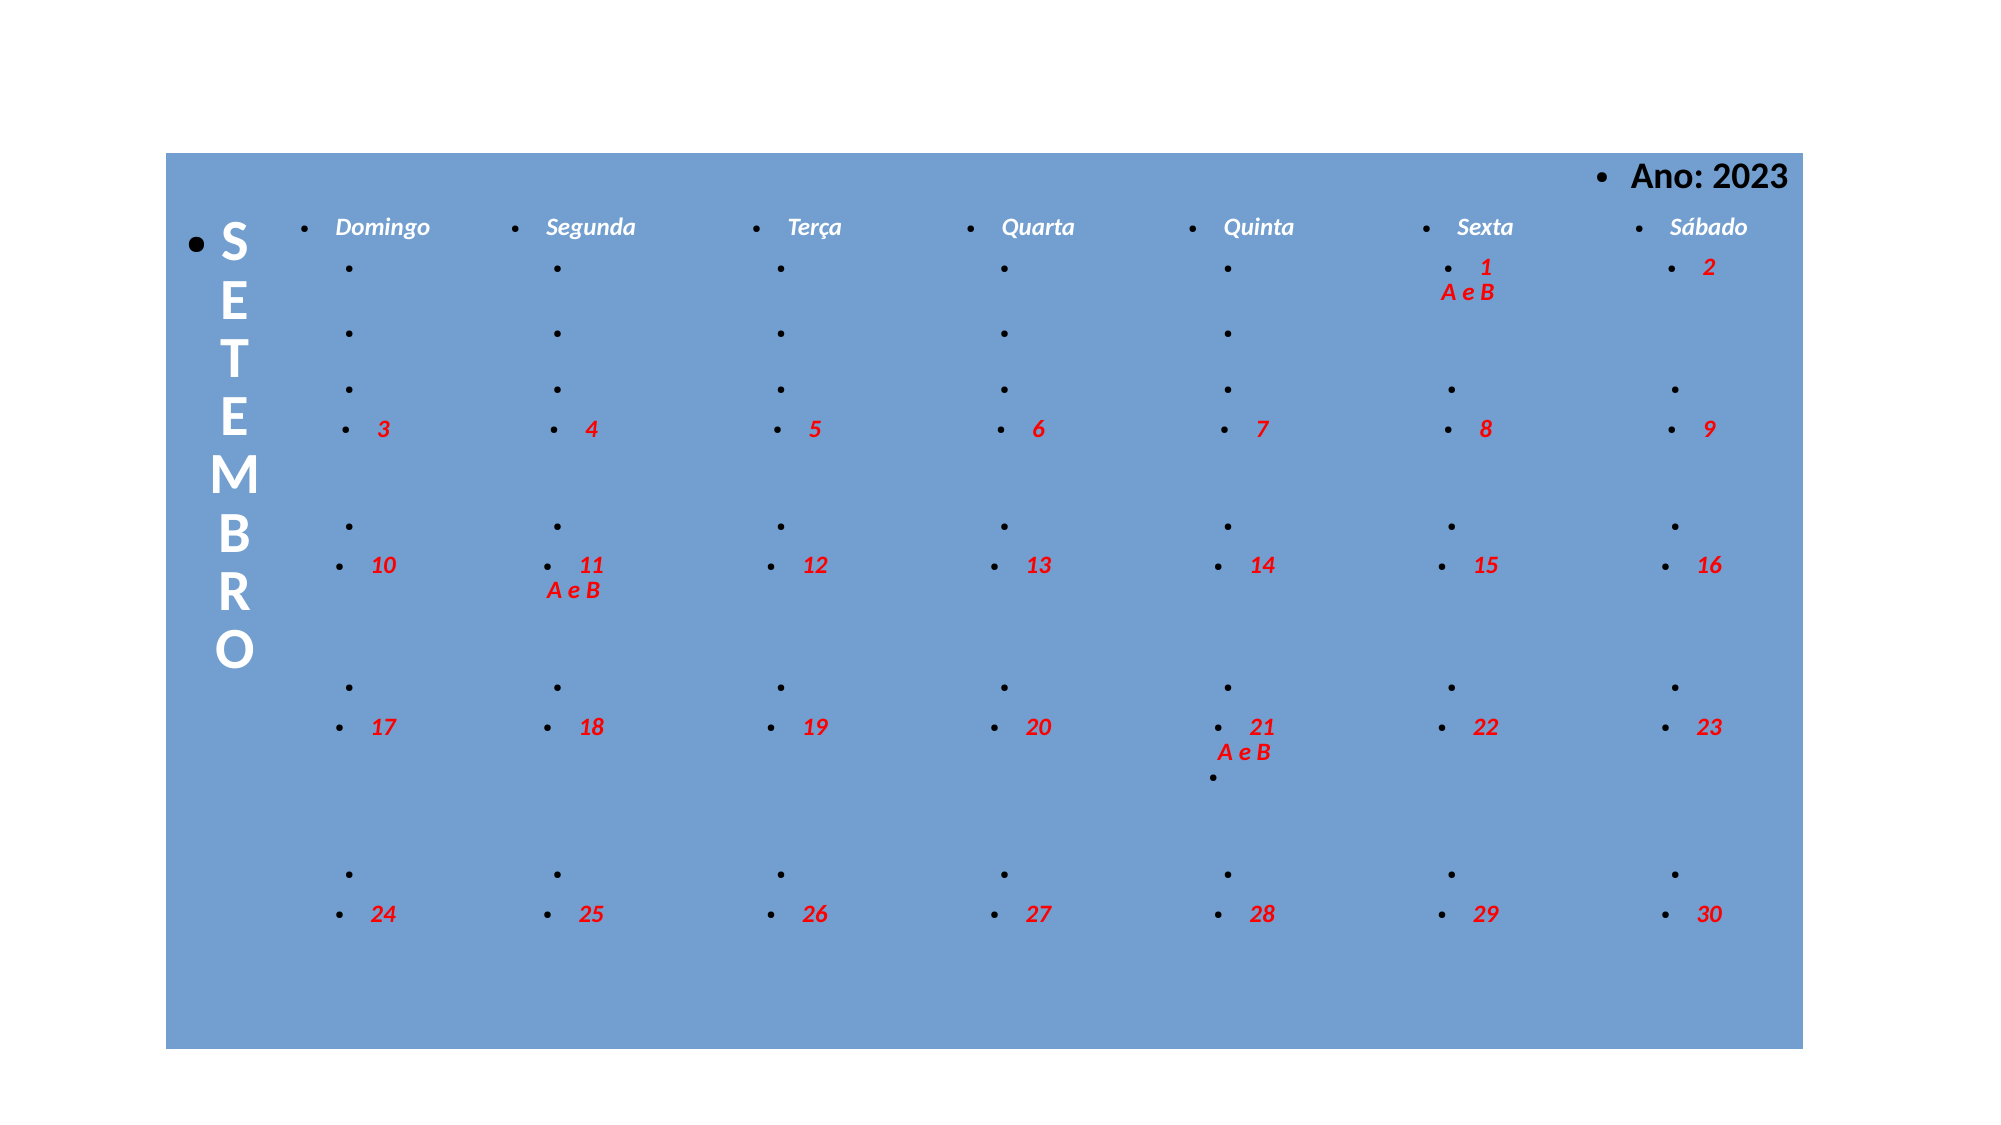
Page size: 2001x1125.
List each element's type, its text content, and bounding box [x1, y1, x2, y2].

table_cell [1133, 799, 1356, 856]
table_cell [462, 613, 685, 669]
table_cell [1356, 856, 1580, 896]
table_header [166, 153, 269, 210]
table_cell [269, 669, 462, 709]
table_header Ano: 2023 [1356, 153, 1803, 210]
table_cell [1356, 508, 1580, 548]
table_cell [909, 613, 1133, 669]
table_cell [1580, 669, 1803, 709]
table_cell 2 [1580, 250, 1803, 314]
table_cell [909, 451, 1133, 508]
table_cell 3 [269, 411, 462, 451]
table_cell [685, 669, 909, 709]
table_cell [1580, 856, 1803, 896]
table_cell 20 [909, 709, 1133, 799]
table_cell [1133, 314, 1356, 371]
table_cell 8 [1356, 411, 1580, 451]
table_cell [462, 993, 685, 1049]
table_cell [1356, 613, 1580, 669]
table_cell [462, 451, 685, 508]
table_cell [909, 508, 1133, 548]
table_cell 13 [909, 548, 1133, 613]
table_cell [1356, 451, 1580, 508]
table_cell [909, 799, 1133, 856]
table_cell [1133, 856, 1356, 896]
table_cell [909, 314, 1133, 371]
table_cell [685, 856, 909, 896]
table_cell 30 [1580, 896, 1803, 936]
table_cell 15 [1356, 548, 1580, 613]
table_cell 6 [909, 411, 1133, 451]
table_cell [269, 451, 462, 508]
table_cell [462, 936, 685, 993]
table_cell [685, 613, 909, 669]
table_header [269, 153, 462, 210]
table_cell 4 [462, 411, 685, 451]
table_cell [1356, 936, 1580, 993]
table_cell [269, 799, 462, 856]
table_cell [1133, 451, 1356, 508]
table_cell Quinta [1133, 210, 1356, 250]
table_cell [269, 314, 462, 371]
table_cell 19 [685, 709, 909, 799]
table_cell 7 [1133, 411, 1356, 451]
table_cell [269, 250, 462, 314]
table_cell [269, 993, 462, 1049]
table_cell 29 [1356, 896, 1580, 936]
table_cell [269, 371, 462, 411]
table_cell 27 [909, 896, 1133, 936]
table_cell 14 [1133, 548, 1356, 613]
table_cell [1133, 936, 1356, 993]
table_cell [1133, 613, 1356, 669]
table_cell [1133, 371, 1356, 411]
table_cell [462, 371, 685, 411]
table_cell 16 [1580, 548, 1803, 613]
table_cell [269, 508, 462, 548]
table_cell 23 [1580, 709, 1803, 799]
table_cell [462, 799, 685, 856]
table_cell [685, 508, 909, 548]
table_cell [1580, 799, 1803, 856]
table_cell 24 [269, 896, 462, 936]
table_cell Segunda [462, 210, 685, 250]
table_header [1133, 153, 1356, 210]
table_cell [462, 856, 685, 896]
table_cell [462, 508, 685, 548]
table_cell [685, 993, 909, 1049]
table_cell Quarta [909, 210, 1133, 250]
table_cell [1356, 799, 1580, 856]
table_cell [462, 250, 685, 314]
table_cell [1133, 250, 1356, 314]
table_cell [1356, 314, 1580, 371]
table_cell [1356, 371, 1580, 411]
table_cell 10 [269, 548, 462, 613]
table_cell [1356, 993, 1580, 1049]
table_cell [909, 856, 1133, 896]
table_cell [1133, 993, 1356, 1049]
table_cell 9 [1580, 411, 1803, 451]
table_cell [1580, 508, 1803, 548]
table_cell 1 A e B [1356, 250, 1580, 314]
table_cell [462, 314, 685, 371]
table_cell [685, 799, 909, 856]
table_cell [269, 856, 462, 896]
table_cell 11 A e B [462, 548, 685, 613]
table_cell [909, 250, 1133, 314]
table_cell Terça [685, 210, 909, 250]
table_cell [685, 314, 909, 371]
table_header [685, 153, 909, 210]
table_cell Domingo [269, 210, 462, 250]
table_cell 18 [462, 709, 685, 799]
table_cell [1580, 993, 1803, 1049]
table_cell 17 [269, 709, 462, 799]
table_cell [269, 936, 462, 993]
table_cell 21 A e B [1133, 709, 1356, 799]
table_cell [462, 669, 685, 709]
table_cell 26 [685, 896, 909, 936]
table_cell [685, 250, 909, 314]
table_cell [1580, 936, 1803, 993]
table_cell 12 [685, 548, 909, 613]
table_cell [909, 669, 1133, 709]
table_cell [909, 936, 1133, 993]
table_cell [1580, 613, 1803, 669]
table_header [909, 153, 1133, 210]
table_cell [1133, 669, 1356, 709]
table_cell [685, 451, 909, 508]
table_header [462, 153, 685, 210]
table_cell [909, 371, 1133, 411]
table_cell 5 [685, 411, 909, 451]
table_cell Sábado [1580, 210, 1803, 250]
table_cell [269, 613, 462, 669]
table_cell [1580, 371, 1803, 411]
table_cell 22 [1356, 709, 1580, 799]
table_cell [1580, 314, 1803, 371]
table_cell 28 [1133, 896, 1356, 936]
table_cell 25 [462, 896, 685, 936]
table_cell [685, 371, 909, 411]
table_cell [685, 936, 909, 993]
table_cell [1580, 451, 1803, 508]
table_cell [909, 993, 1133, 1049]
table_cell SETEMBRO [166, 210, 269, 1049]
table_cell [1356, 669, 1580, 709]
table_cell Sexta [1356, 210, 1580, 250]
table_cell [1133, 508, 1356, 548]
